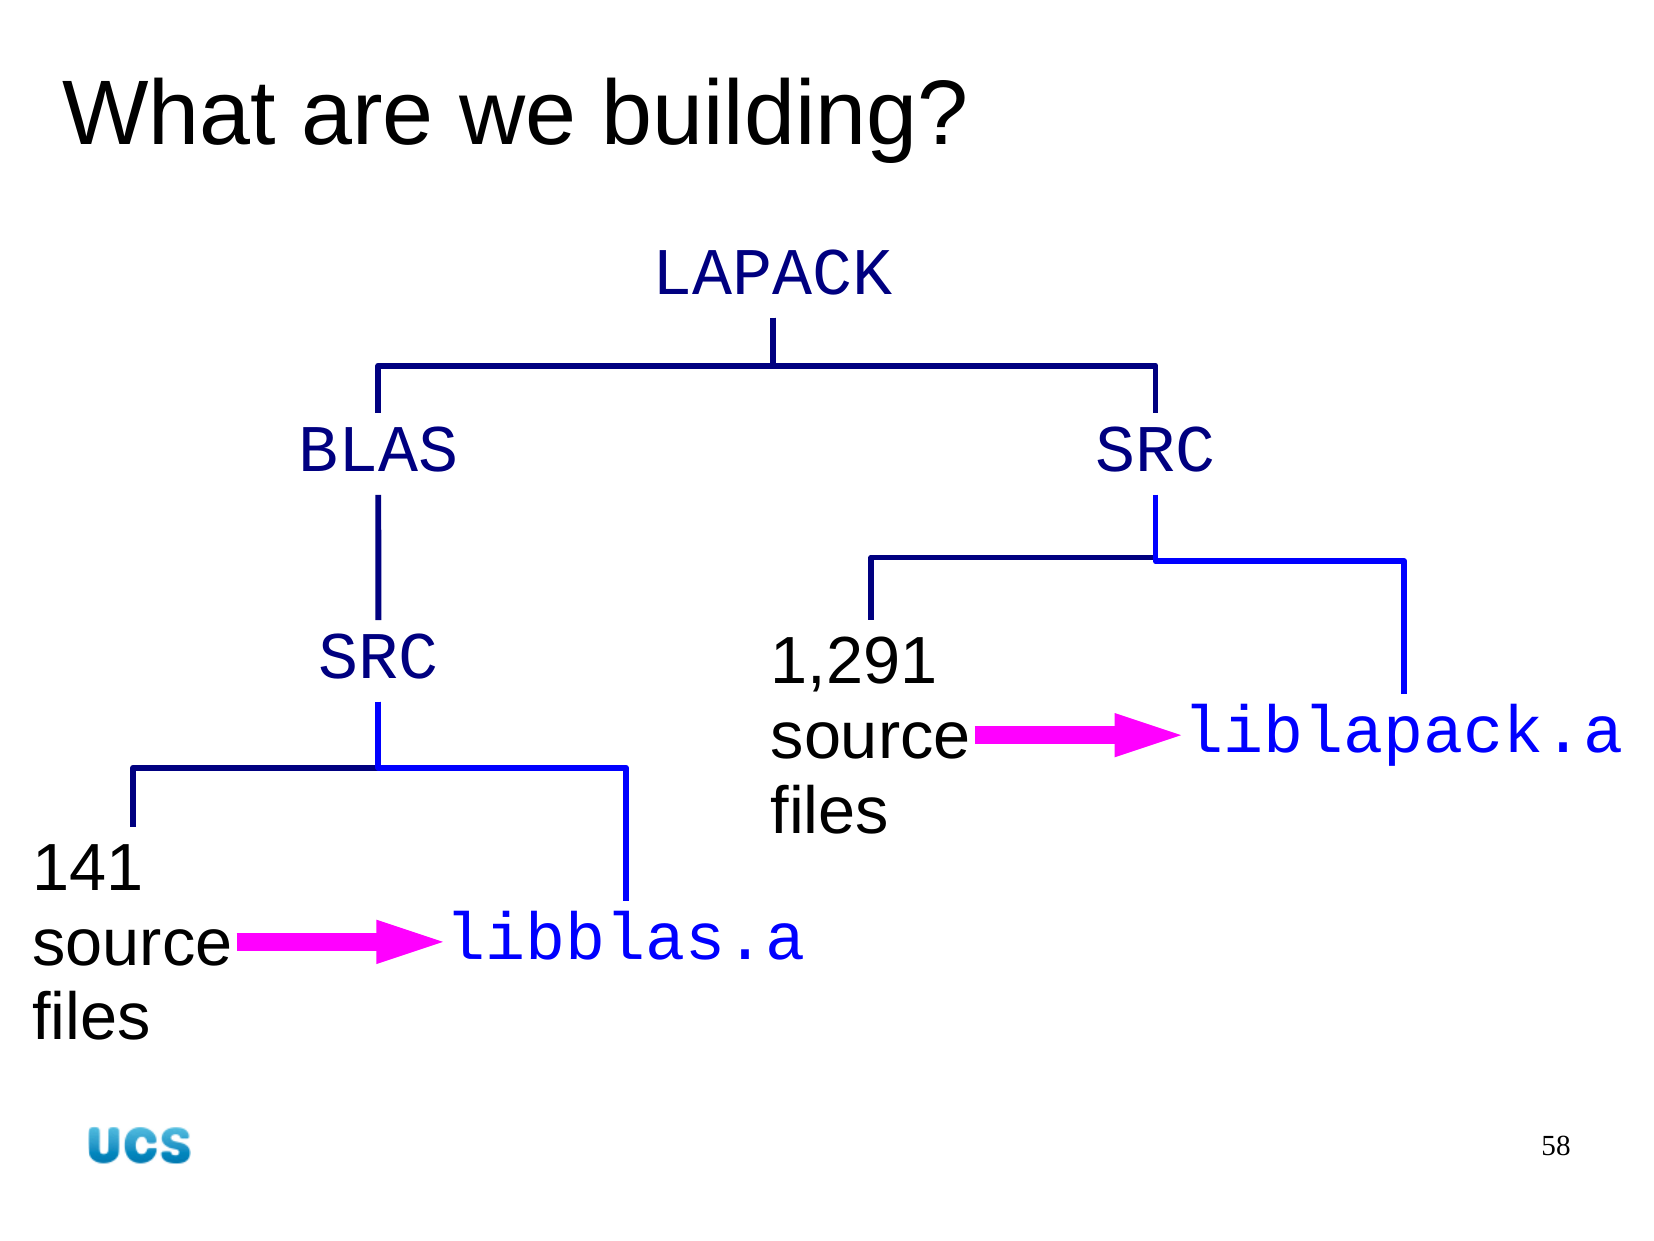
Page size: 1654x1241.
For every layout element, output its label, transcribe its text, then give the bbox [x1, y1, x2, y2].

text_box BLAS [295, 413, 462, 495]
picture [88, 1126, 191, 1165]
text_box SRC [1092, 413, 1219, 495]
text_box libblas.a [442, 901, 809, 983]
text_box 1,291 source files [767, 620, 975, 851]
text_box 141 source files [29, 826, 237, 1058]
text_box LAPACK [649, 236, 896, 318]
text_box liblapack.a [1181, 694, 1628, 776]
text_box SRC [315, 620, 442, 702]
text_box What are we building? [59, 59, 973, 168]
